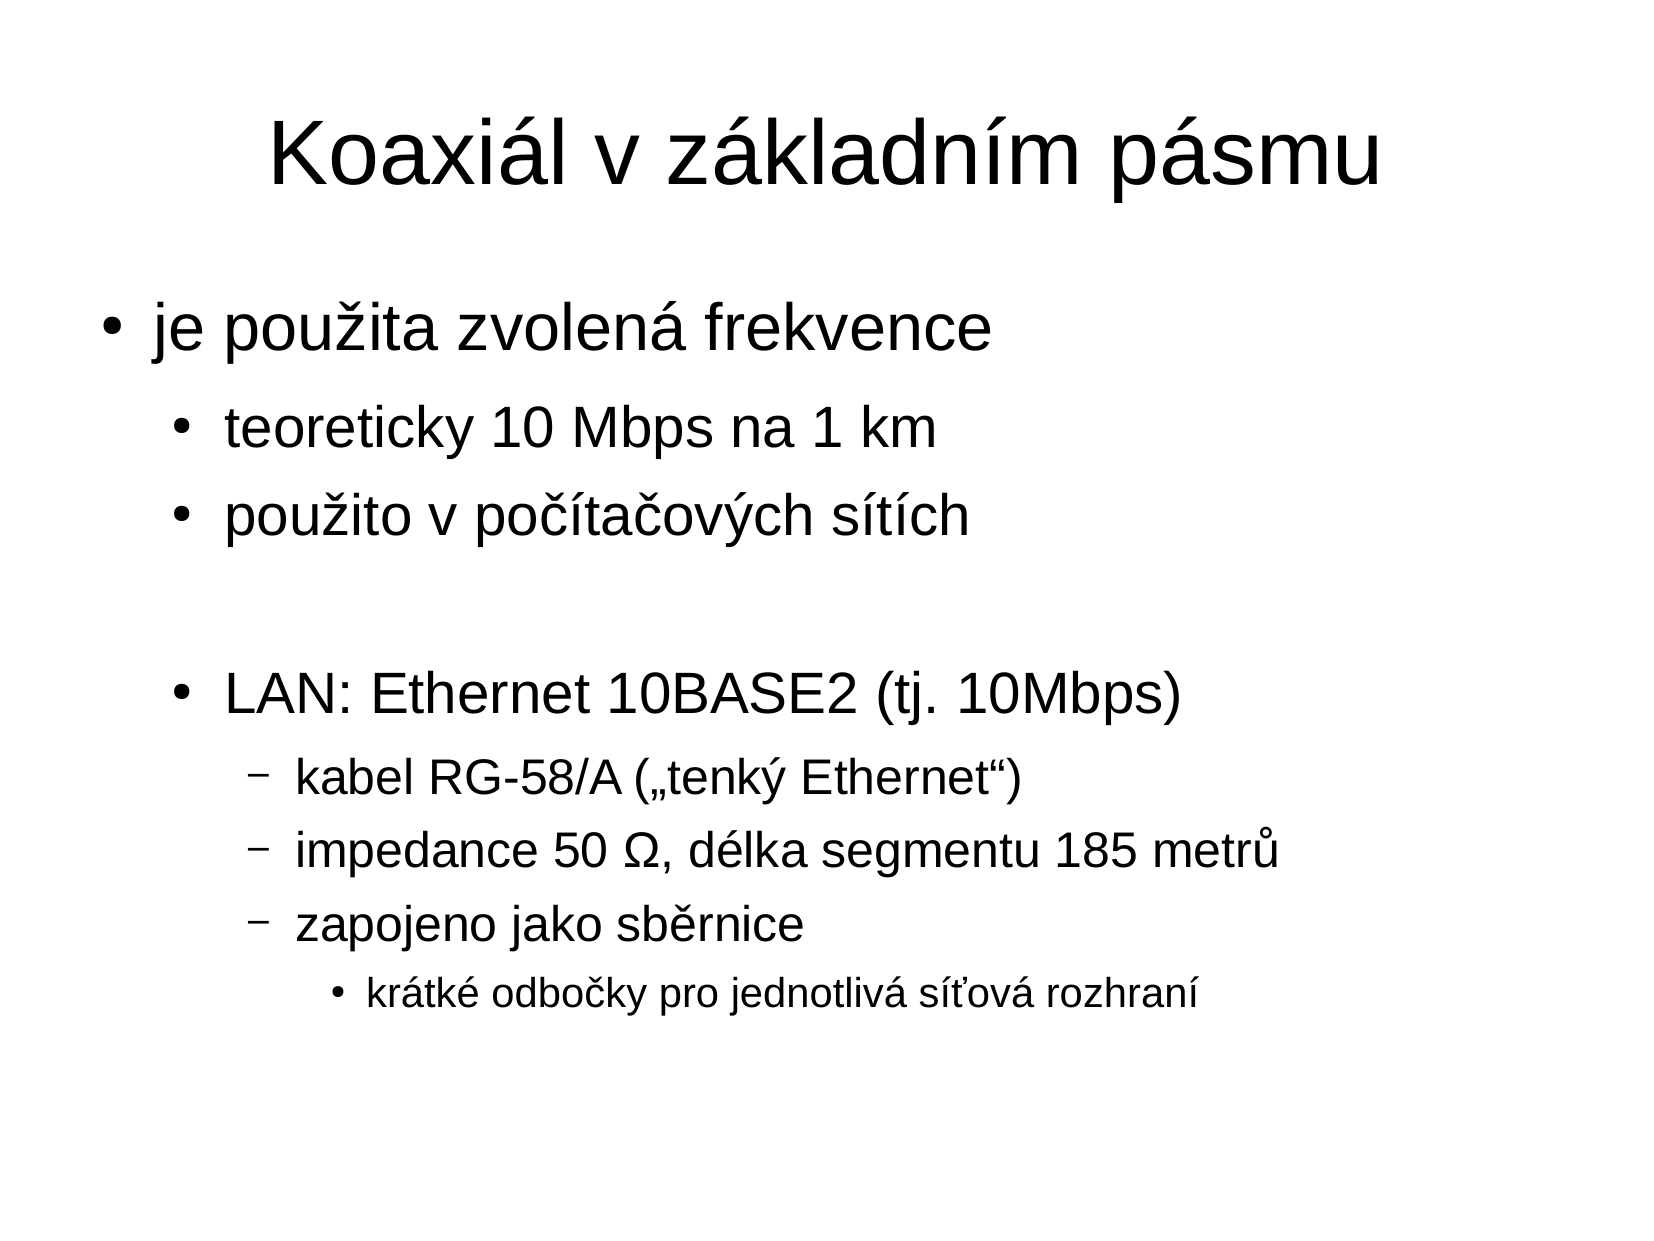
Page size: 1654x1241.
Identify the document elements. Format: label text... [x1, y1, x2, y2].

title Koaxiál v základním pásmu [82, 49, 1571, 257]
list je použita zvolená frekvence teoreticky 10 Mbps na 1 km použito v počítačových sítích LAN: Ethernet 10BASE2 (tj. 10Mbps) kabel RG-58/A („tenký Ethernet“) impedance 50 Ω, délka segmentu 185 metrů zapojeno jako sběrnice krátké odbočky pro jednotlivá síťová rozhraní [82, 290, 1571, 1109]
